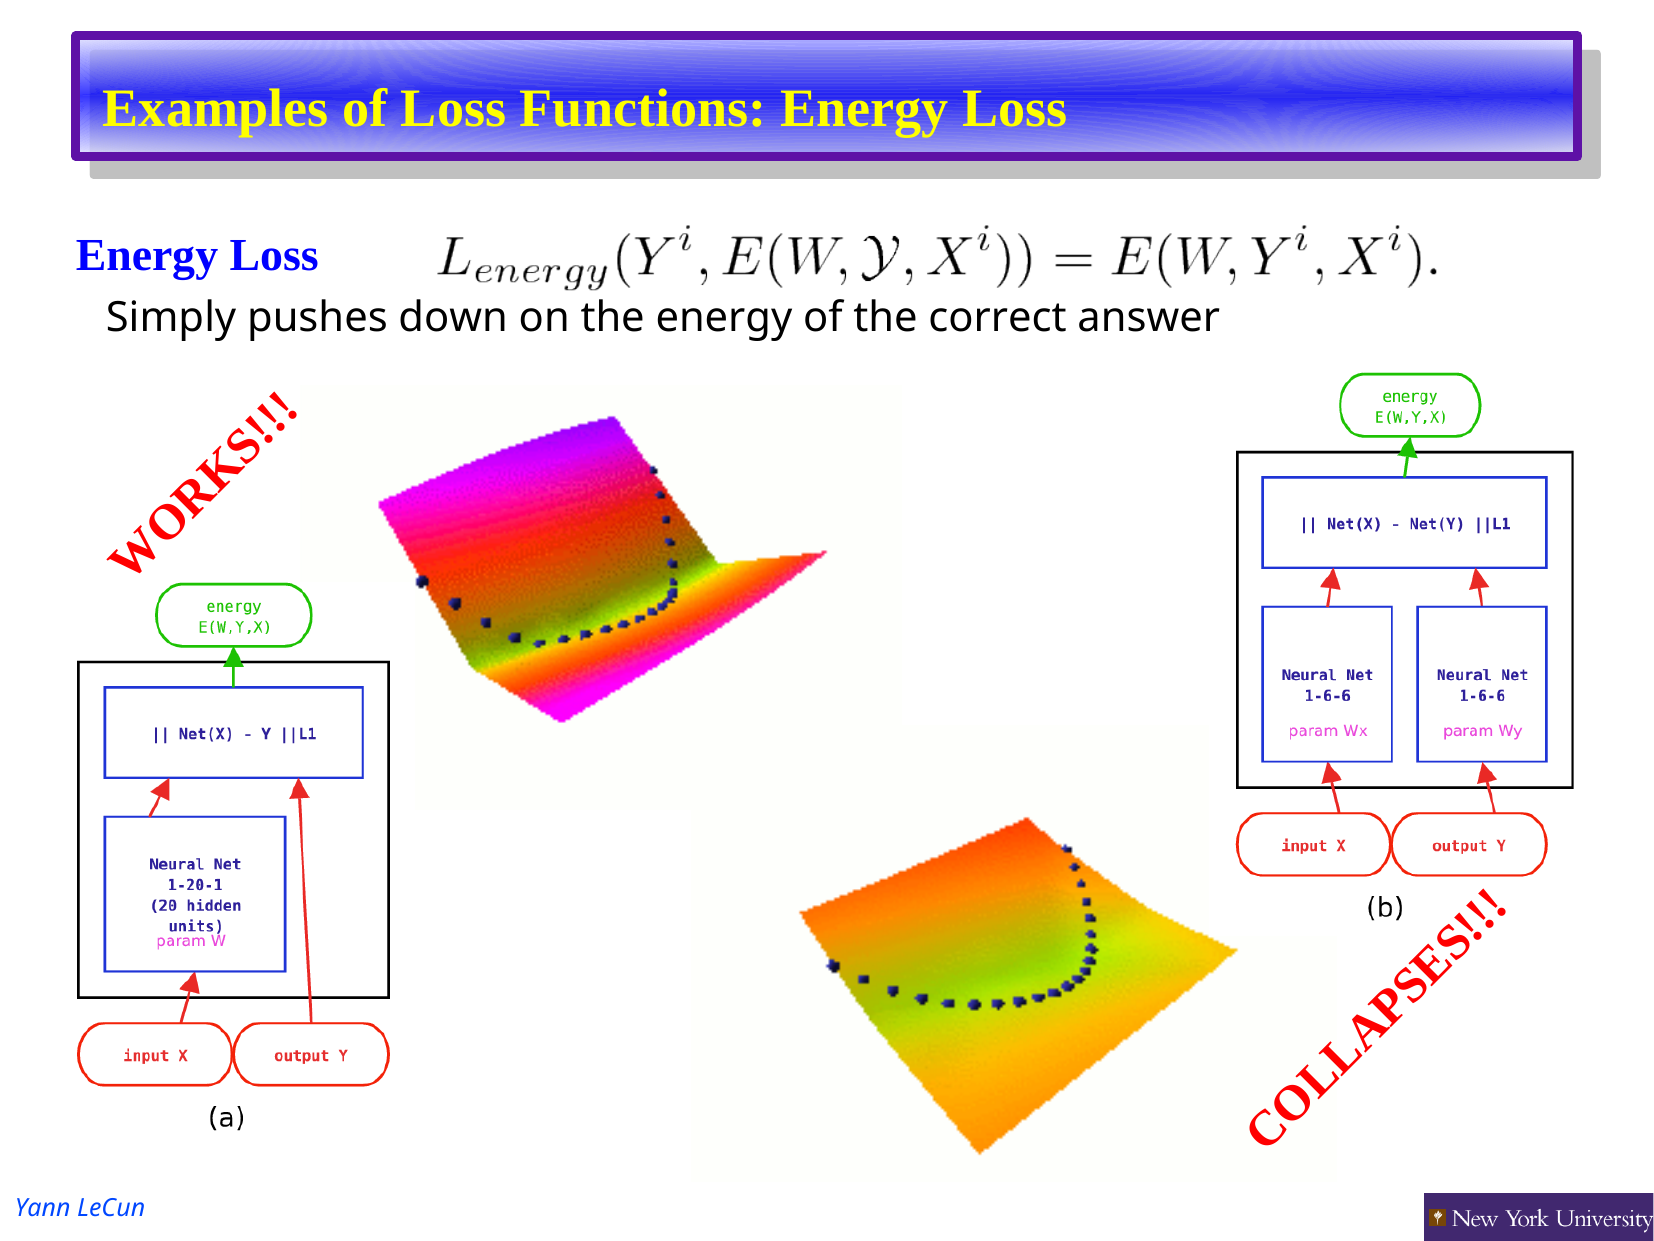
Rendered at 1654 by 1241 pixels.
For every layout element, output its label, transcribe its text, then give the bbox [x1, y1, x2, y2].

picture [1424, 1193, 1654, 1241]
text_box COLLAPSES!!! [1233, 876, 1533, 1176]
title Examples of Loss Functions: Energy Loss [75, 35, 1578, 157]
picture [432, 220, 1442, 297]
list Energy Loss Simply pushes down on the energy of the correct answer [75, 229, 1597, 372]
picture [77, 372, 1574, 1182]
text_box WORKS!!! [98, 325, 378, 605]
